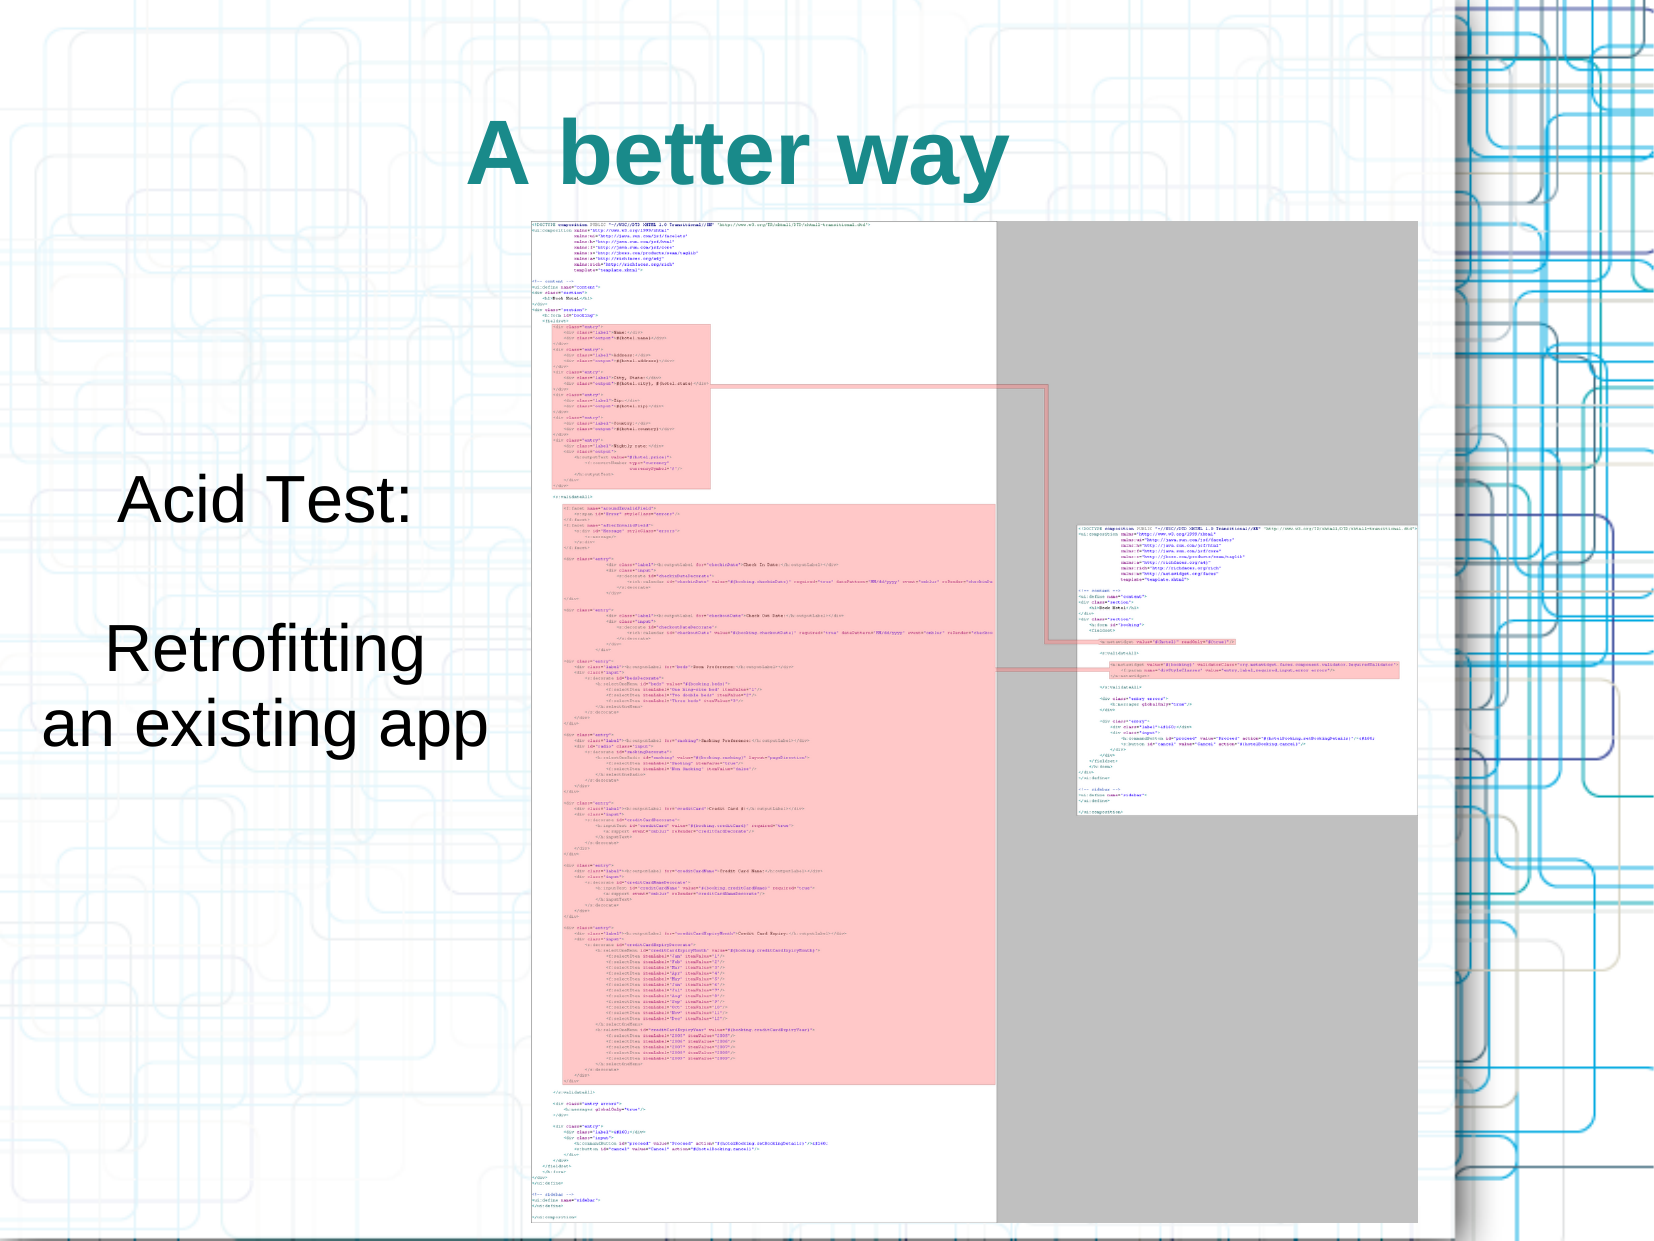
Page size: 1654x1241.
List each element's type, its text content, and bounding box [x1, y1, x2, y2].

picture [0, 0, 1654, 1241]
title A better way [59, 56, 1418, 250]
text_box Acid Test: Retrofitting an existing app [29, 218, 502, 1004]
